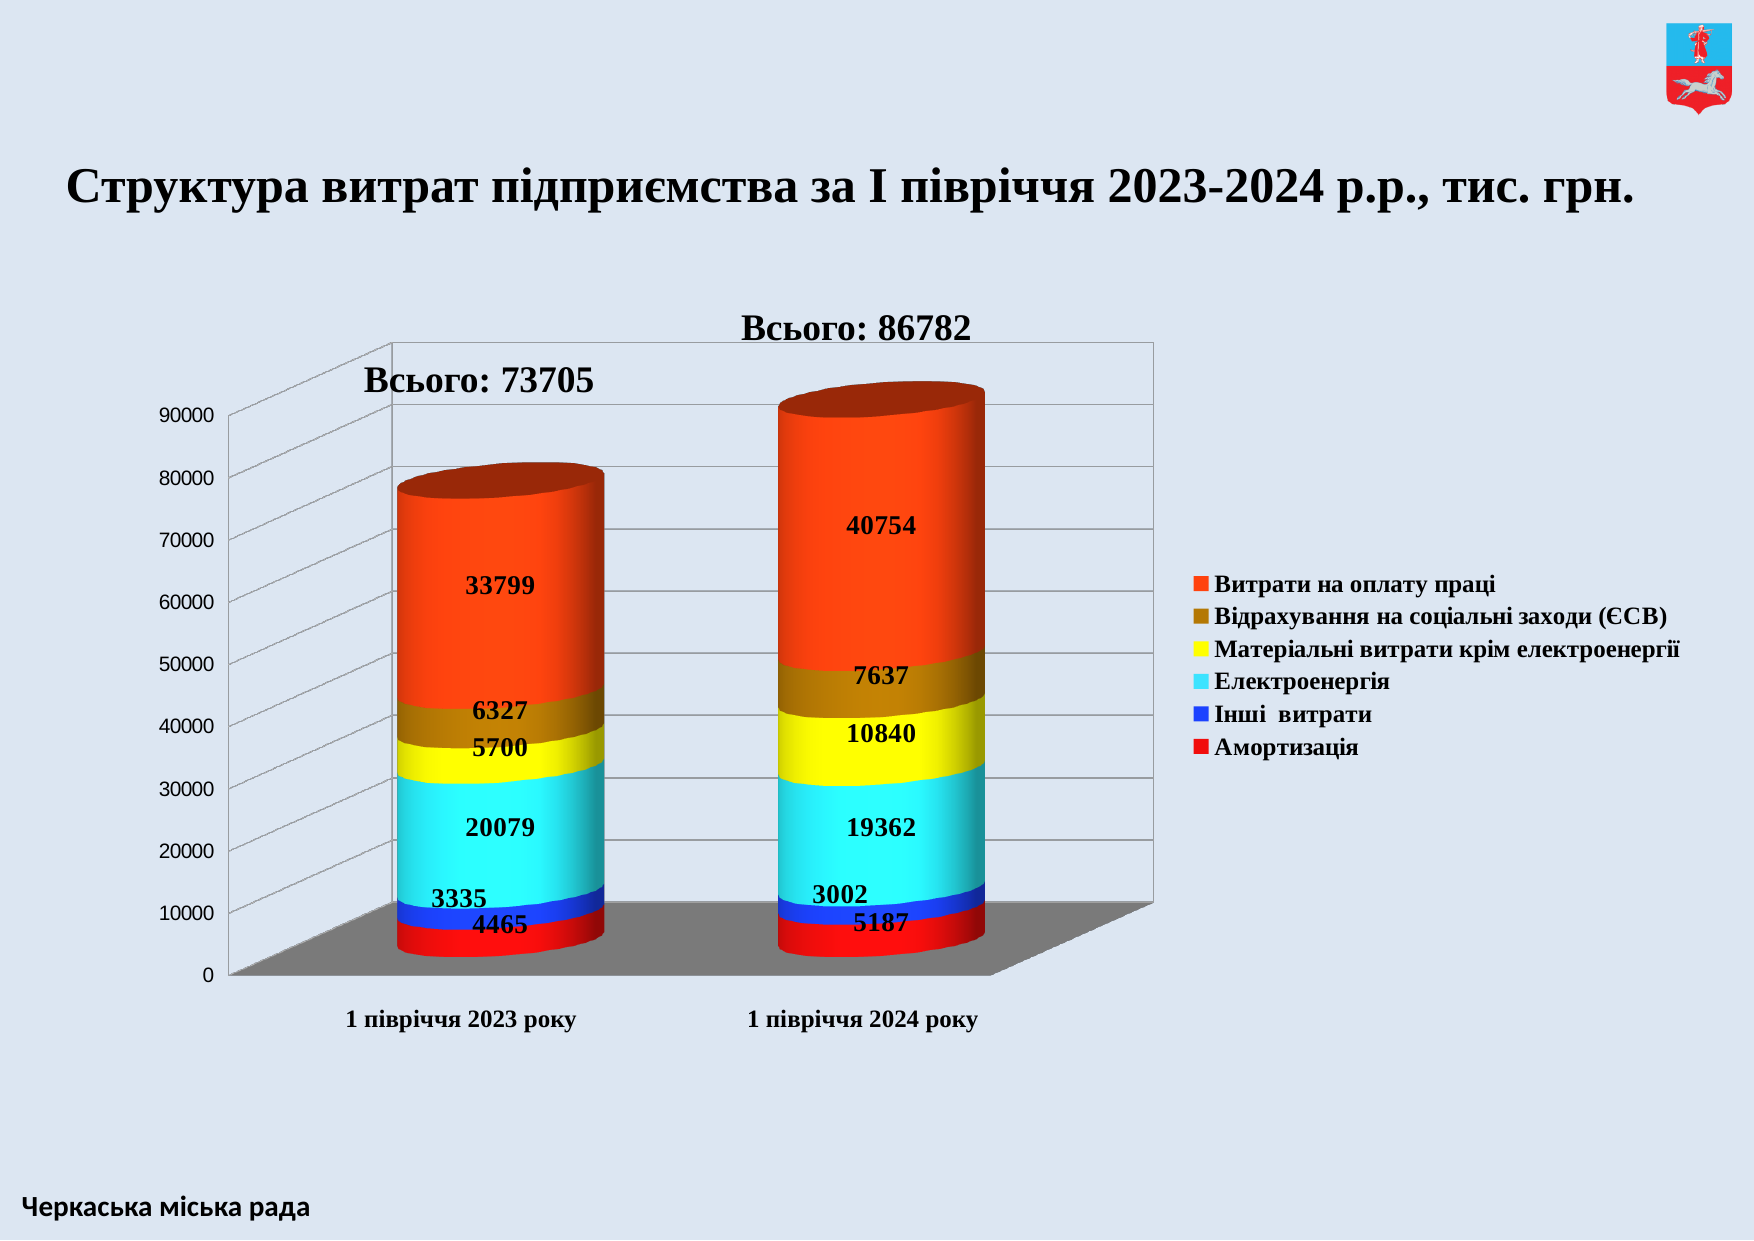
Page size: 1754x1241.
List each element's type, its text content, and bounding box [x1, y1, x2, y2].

text_box Структура витрат підприємства за I півріччя 2023-2024 р.р., тис. грн. [47, 145, 1654, 220]
text_box Всього: 86782 [726, 296, 1068, 356]
chart [127, 328, 1701, 1002]
picture [1663, 20, 1734, 117]
text_box 1 півріччя 2024 року [732, 998, 1016, 1046]
text_box Черкаська міська рада [7, 1180, 380, 1230]
text_box Всього: 73705 [349, 348, 703, 408]
text_box 1 півріччя 2023 року [330, 998, 615, 1046]
